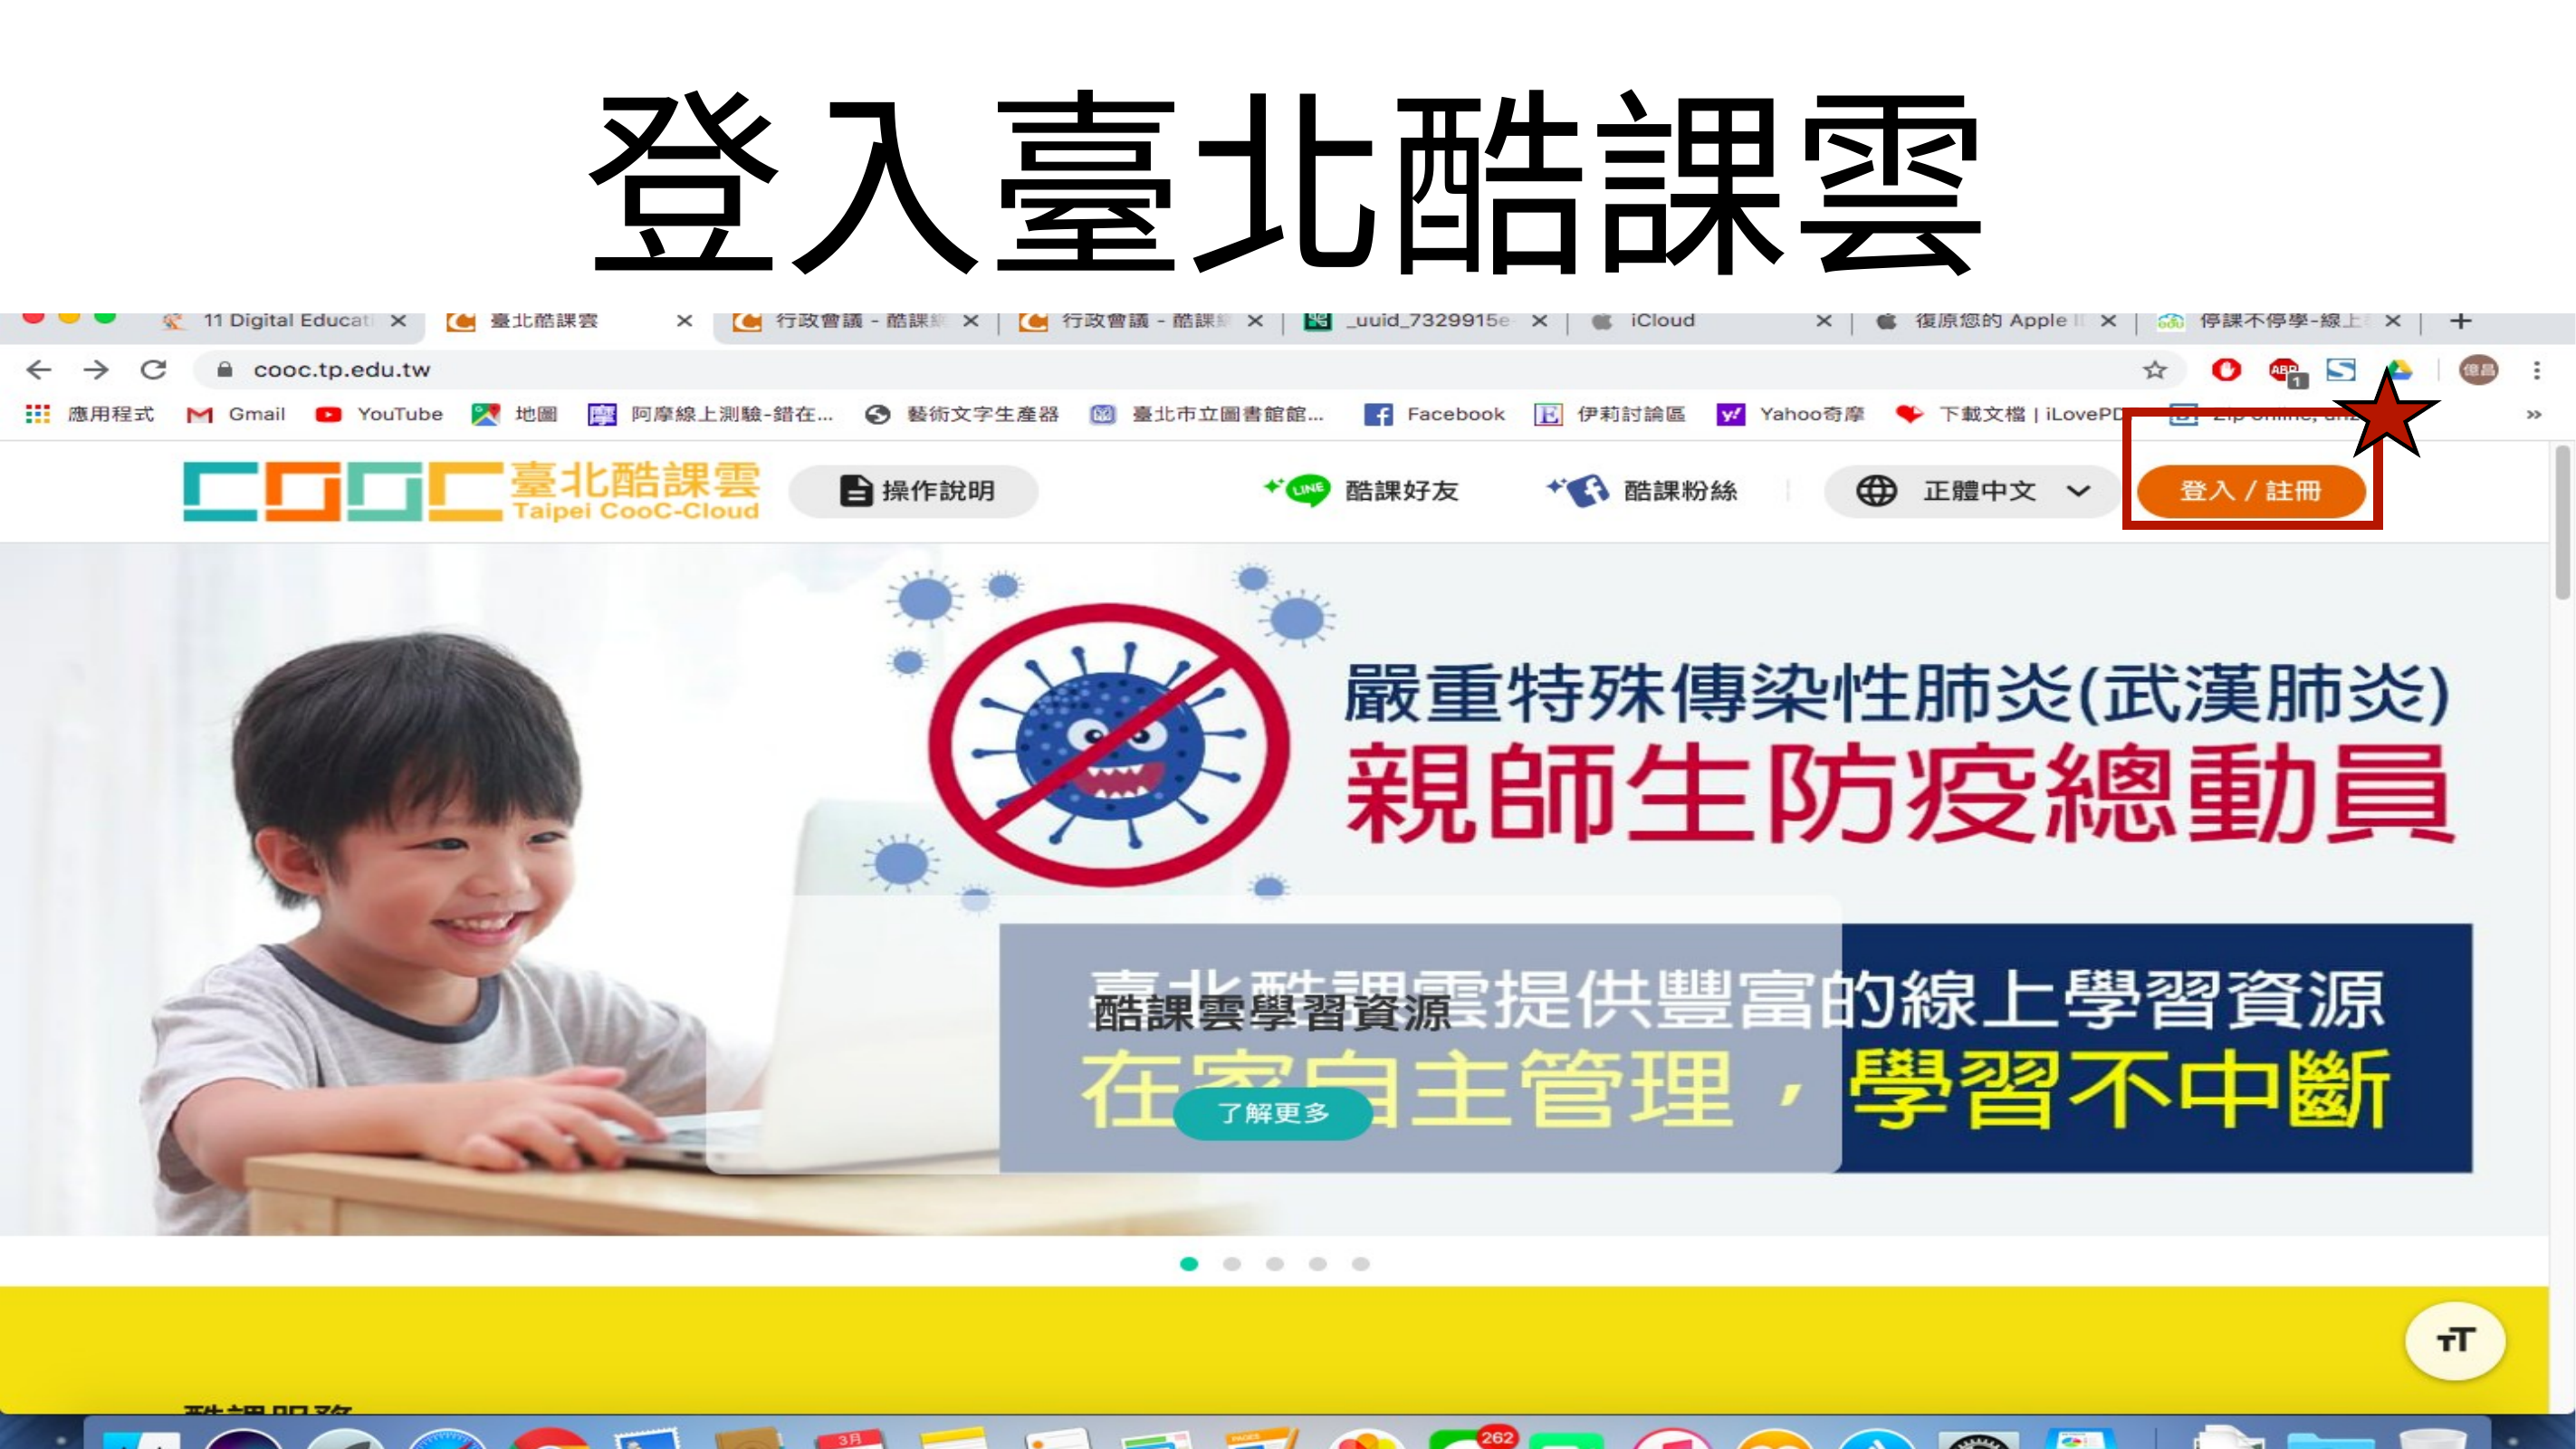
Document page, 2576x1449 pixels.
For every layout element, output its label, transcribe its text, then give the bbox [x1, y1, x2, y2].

text_box [2338, 370, 2436, 454]
picture [0, 313, 2576, 1449]
picture [1868, 1440, 1885, 1449]
title 登入臺北酷課雲 [188, 18, 2388, 313]
